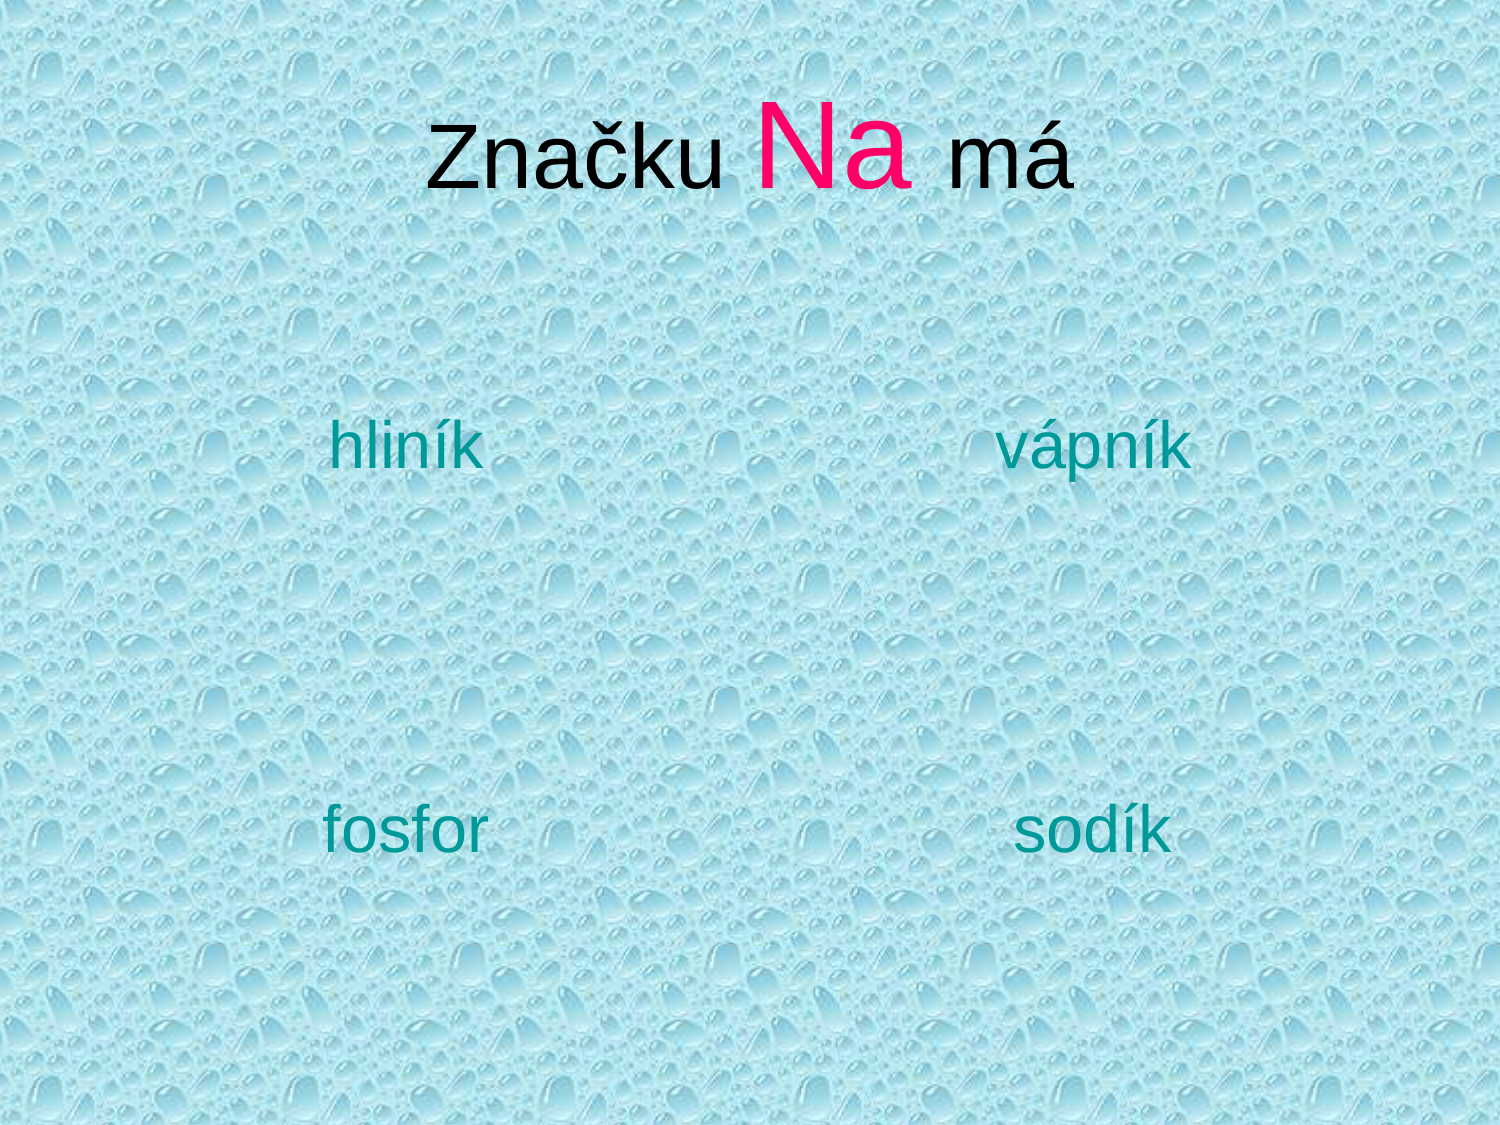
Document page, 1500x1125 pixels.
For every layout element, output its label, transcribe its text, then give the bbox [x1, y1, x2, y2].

table_header sodík [763, 646, 1423, 1005]
table_header hliník [75, 262, 737, 621]
table_header vápník [763, 262, 1425, 622]
picture [0, 0, 1500, 1125]
table_header fosfor [75, 646, 737, 1005]
title Značku Na má [75, 45, 1426, 233]
